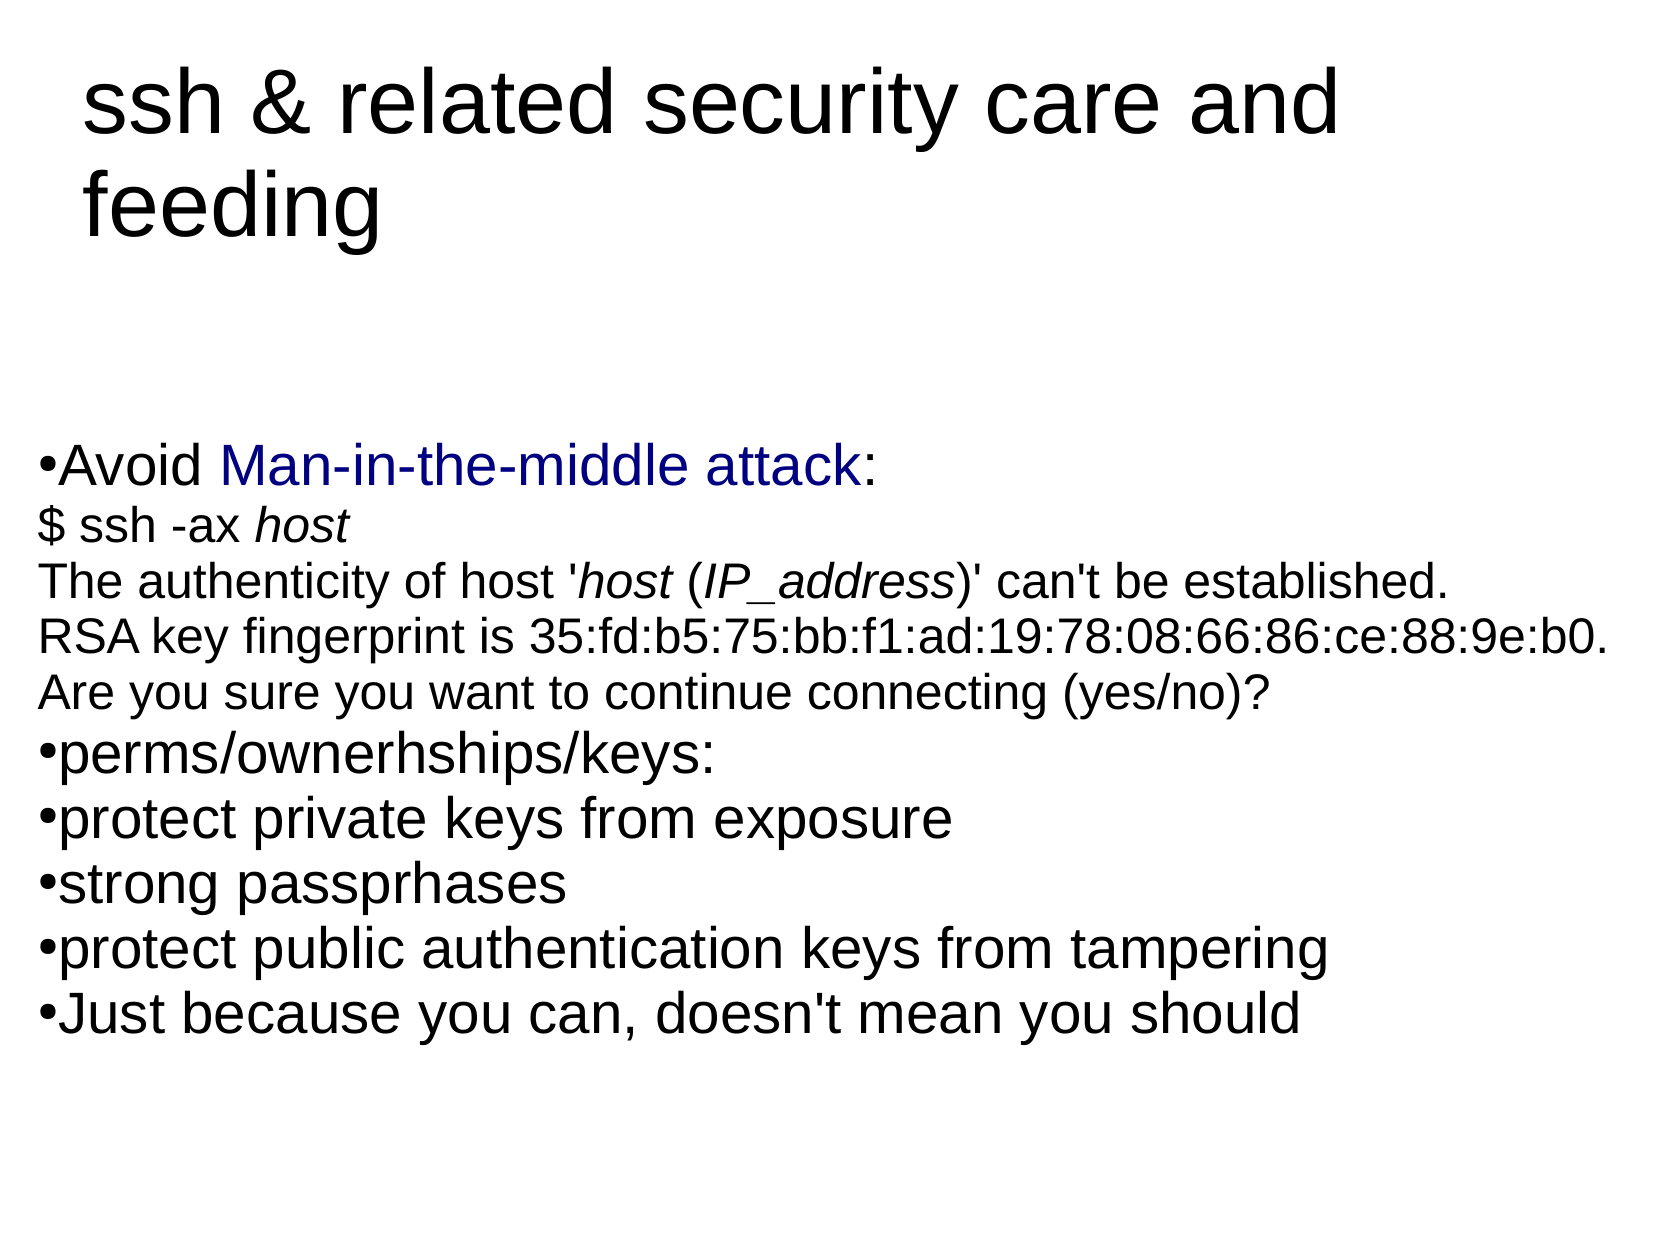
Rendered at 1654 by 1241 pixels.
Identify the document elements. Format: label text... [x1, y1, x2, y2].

title ssh & related security care and feeding [82, 50, 1571, 256]
subtitle Avoid Man-in-the-middle attack: $ ssh -ax host The authenticity of host 'host (IP_address)' can't be established. RSA key fingerprint is 35:fd:b5:75:bb:f1:ad:19:78:08:66:86:ce:88:9e:b0. Are you sure you want to continue connecting (yes/no)? perms/ownerhships/keys: protect private keys from exposure strong passprhases protect public authentication keys from tampering Just because you can, doesn't mean you should [37, 277, 1613, 1201]
